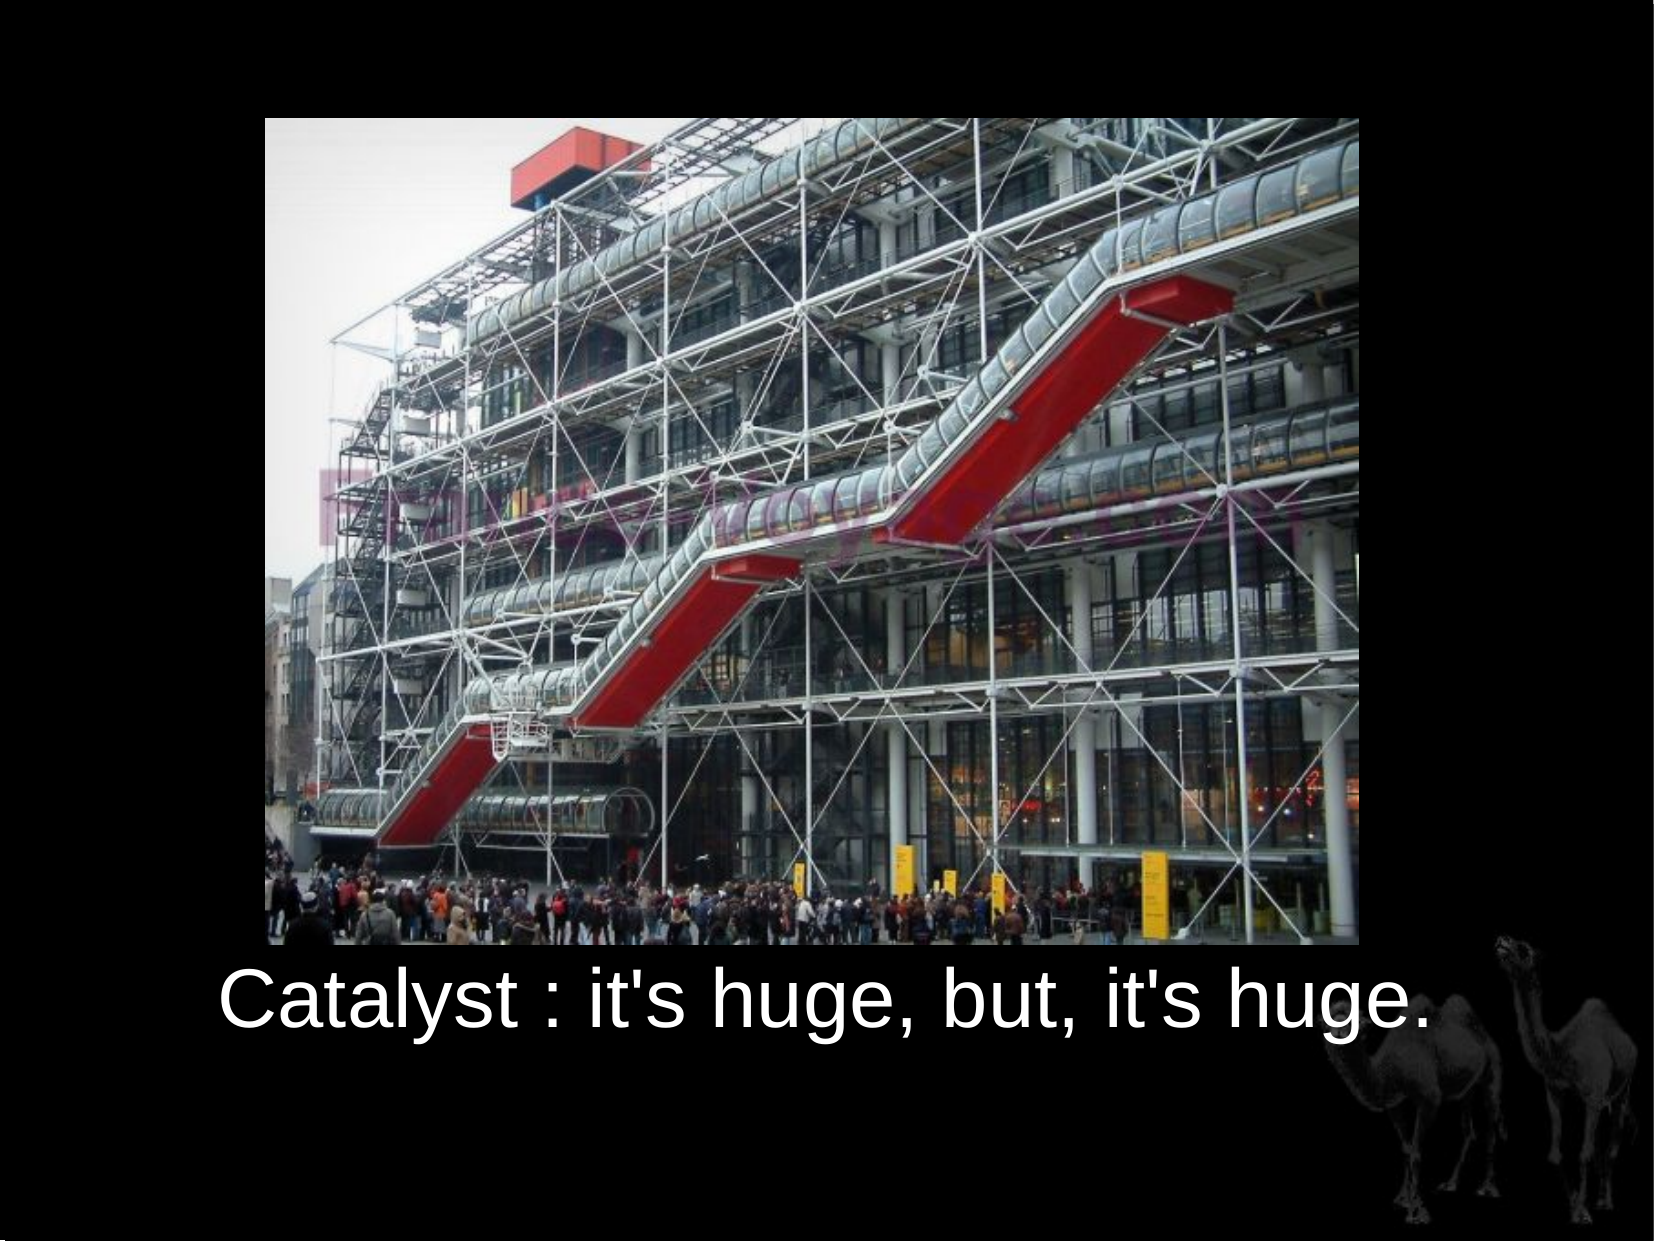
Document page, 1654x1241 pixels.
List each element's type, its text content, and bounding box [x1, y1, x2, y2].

subtitle Catalyst : it's huge, but, it's huge. [82, 59, 1571, 1102]
picture [5, 4, 1654, 1241]
